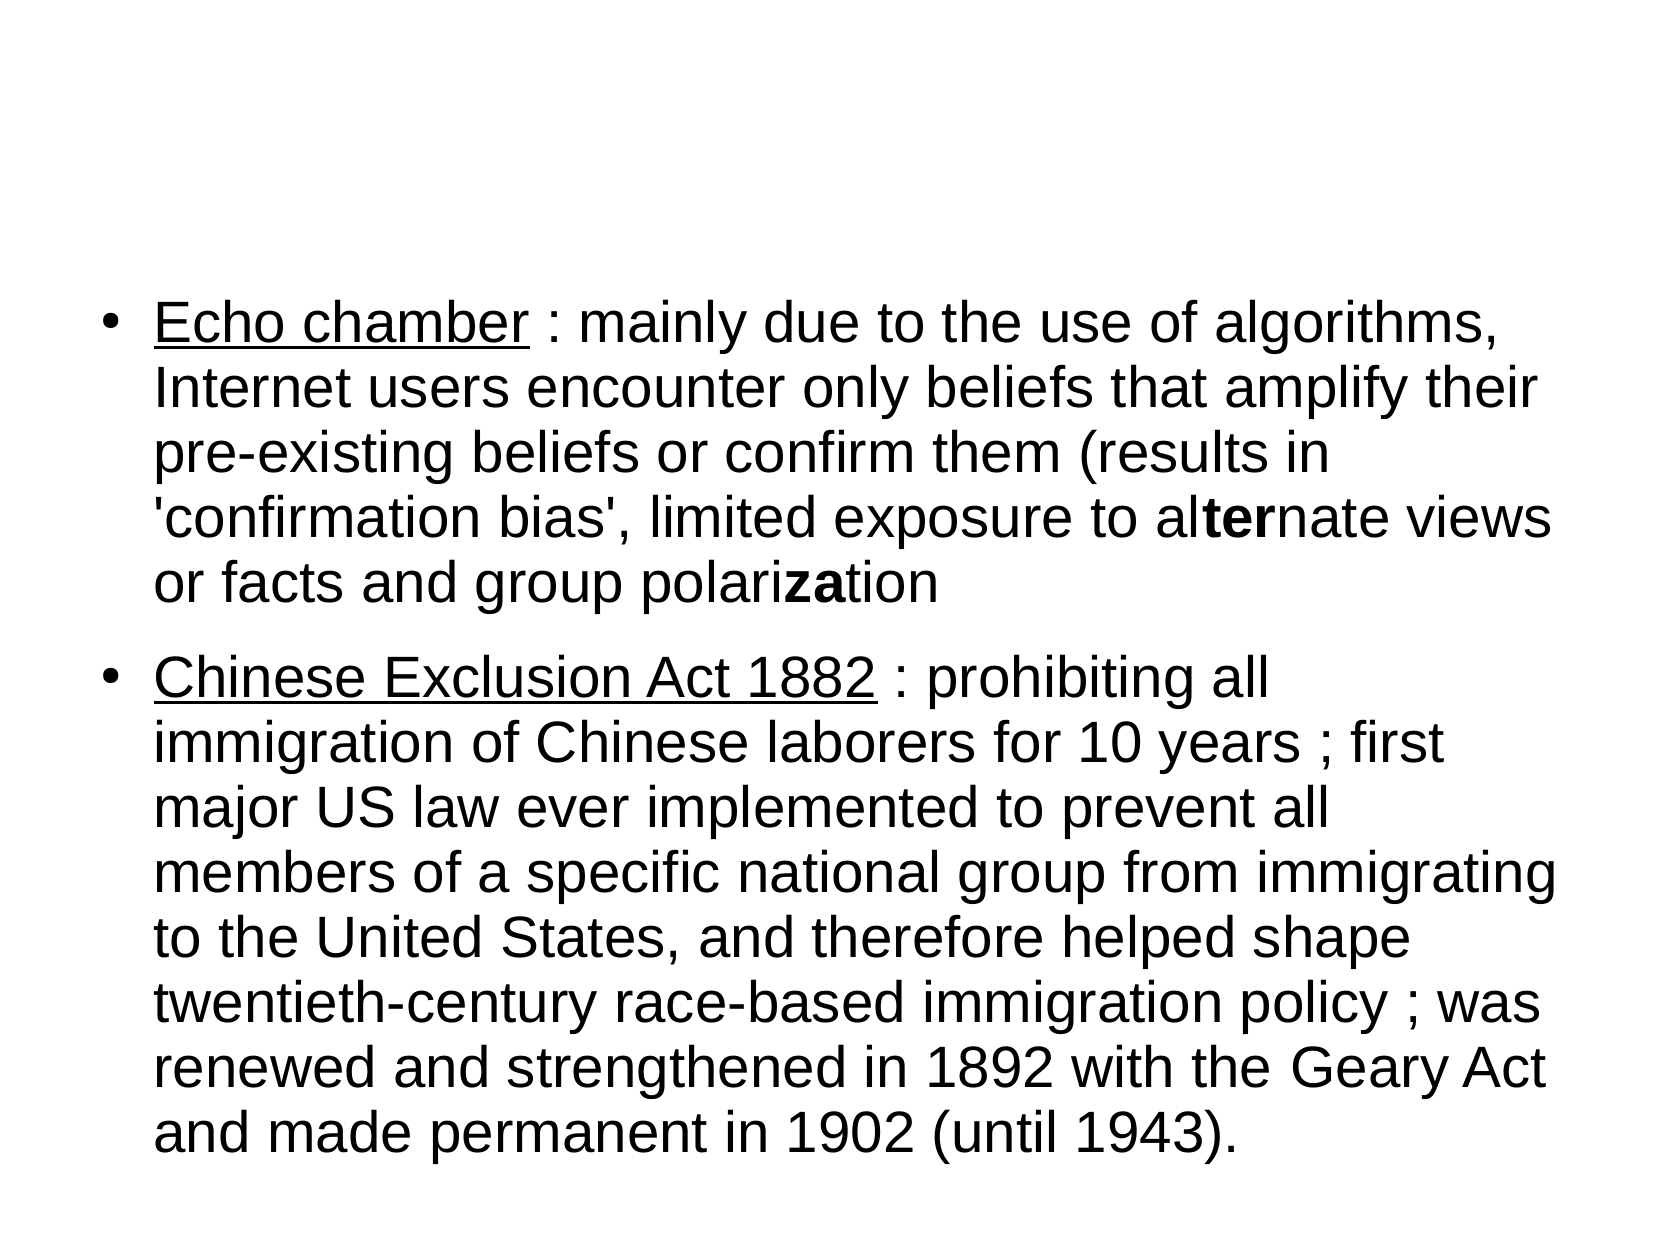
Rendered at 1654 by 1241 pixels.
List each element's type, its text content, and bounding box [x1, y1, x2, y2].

list Echo chamber : mainly due to the use of algorithms, Internet users encounter only beliefs that amplify their pre-existing beliefs or confirm them (results in 'confirmation bias', limited exposure to alternate views or facts and group polarization Chinese Exclusion Act 1882 : prohibiting all immigration of Chinese laborers for 10 years ; first major US law ever implemented to prevent all members of a specific national group from immigrating to the United States, and therefore helped shape twentieth-century race-based immigration policy ; was renewed and strengthened in 1892 with the Geary Act and made permanent in 1902 (until 1943). [82, 290, 1571, 1241]
